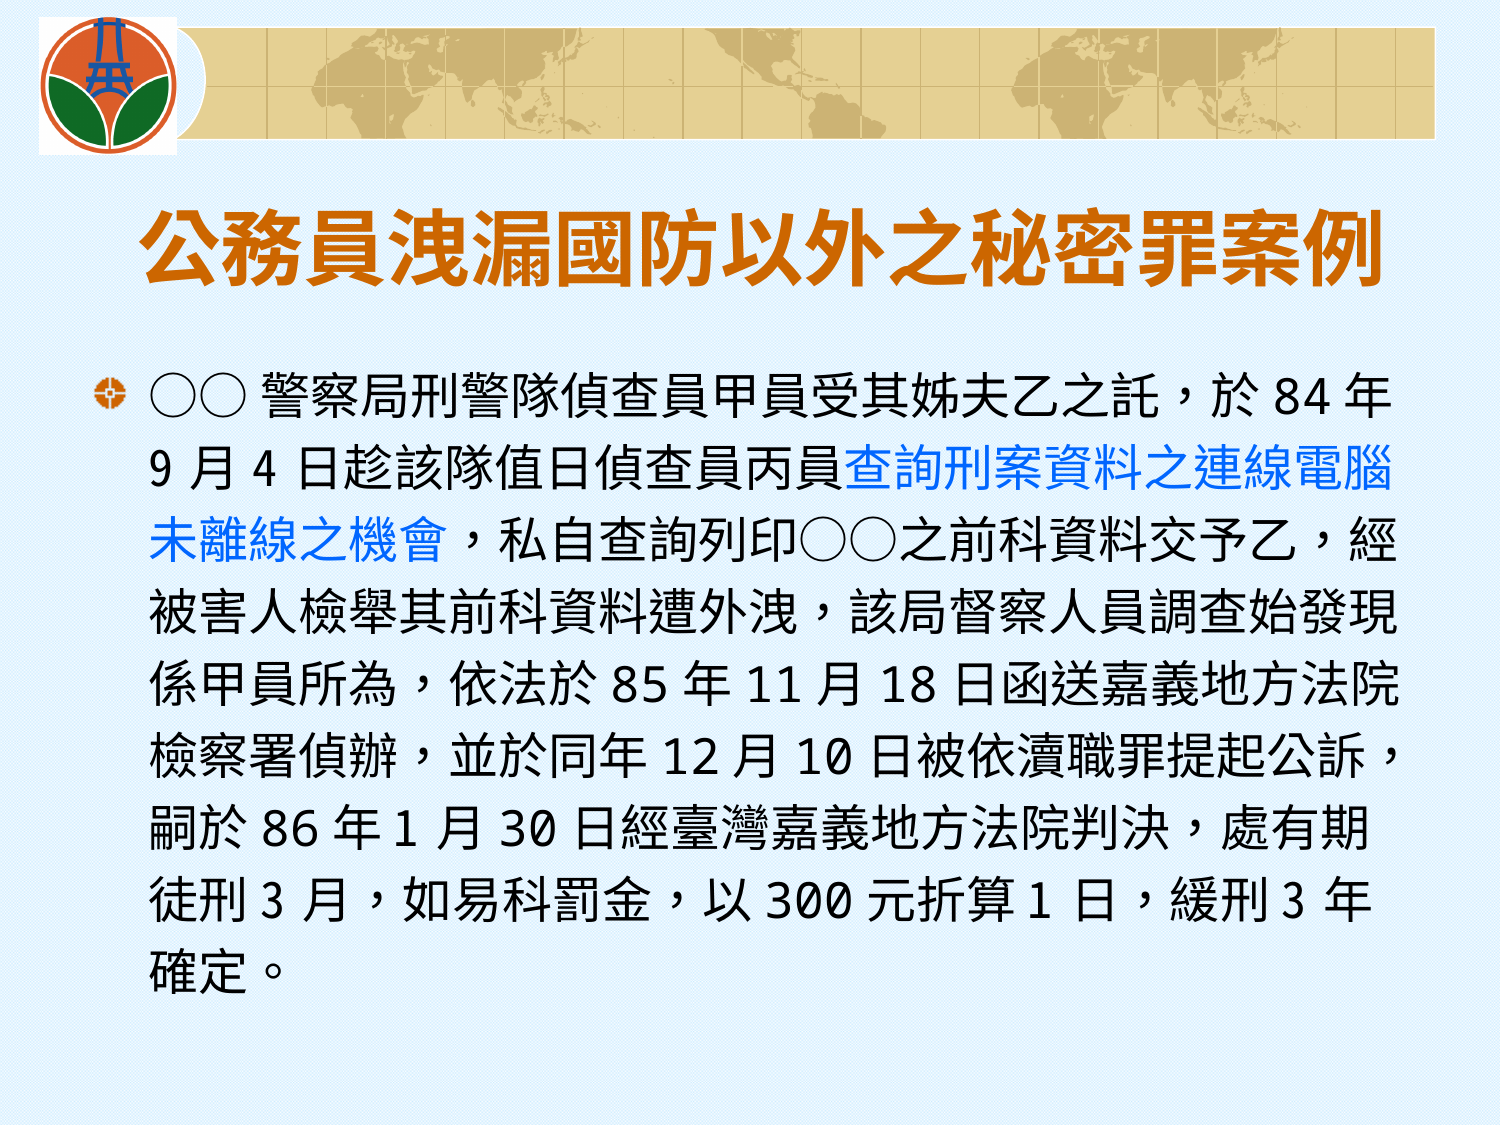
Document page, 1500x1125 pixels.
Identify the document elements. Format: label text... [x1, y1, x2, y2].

picture [0, 0, 1500, 1125]
title 公務員洩漏國防以外之秘密罪案例 [112, 148, 1412, 345]
list ○○警察局刑警隊偵查員甲員受其姊夫乙之託，於84年9月4日趁該隊值日偵查員丙員查詢刑案資料之連線電腦未離線之機會，私自查詢列印○○之前科資料交予乙，經被害人檢舉其前科資料遭外洩，該局督察人員調查始發現係甲員所為，依法於85年11月18日函送嘉義地方法院檢察署偵辦，並於同年12月10日被依瀆職罪提起公訴，嗣於86年1月30日經臺灣嘉義地方法院判決，處有期徒刑3月，如易科罰金，以300元折算1日，緩刑3年確定。 [76, 345, 1424, 1125]
